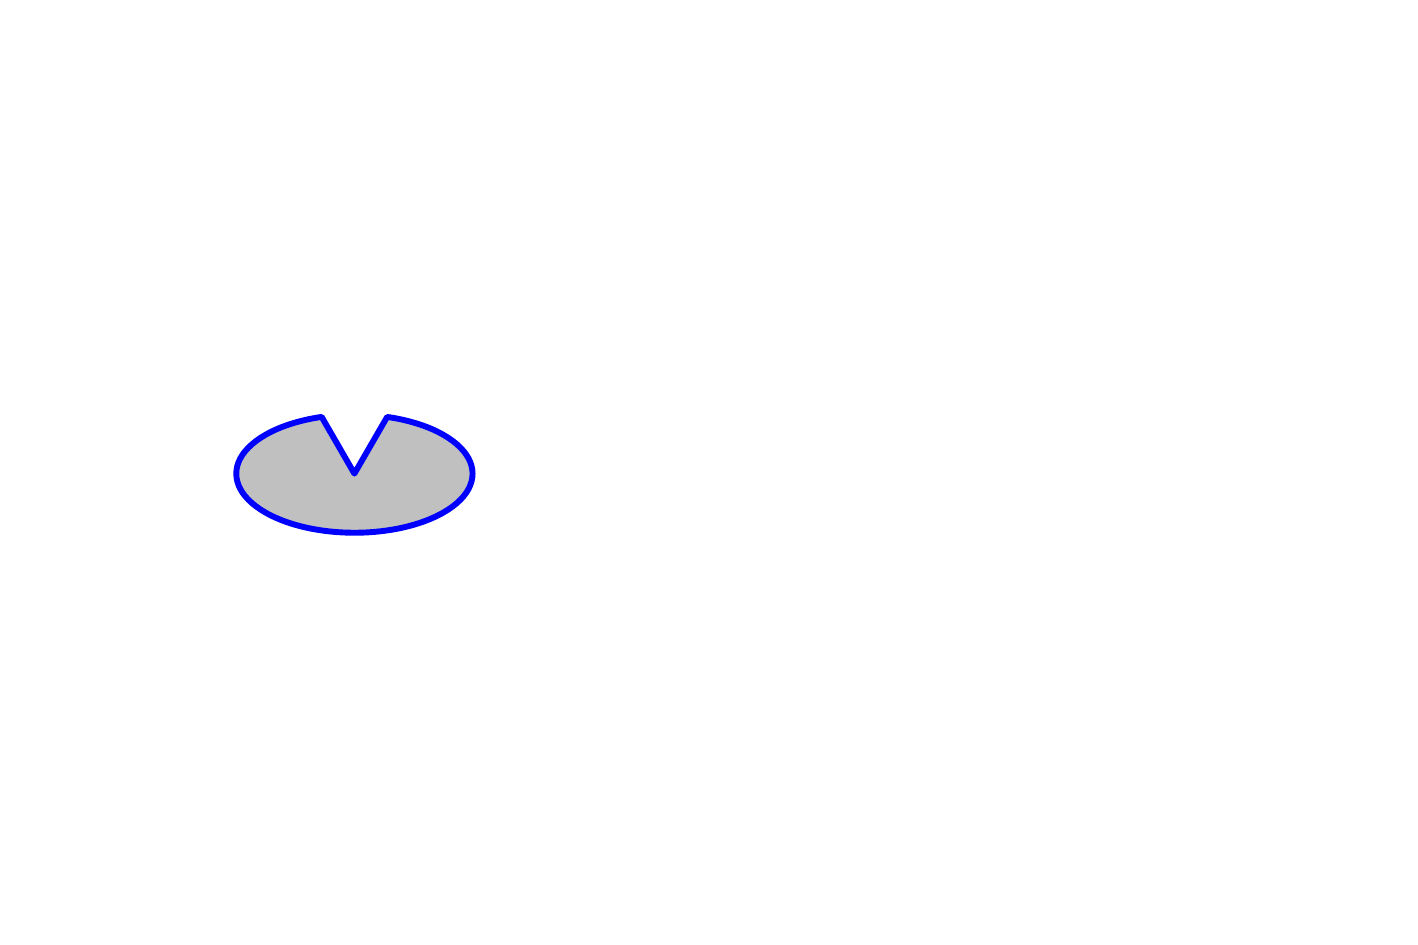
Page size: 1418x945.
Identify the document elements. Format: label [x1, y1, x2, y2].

text_box [236, 416, 473, 533]
